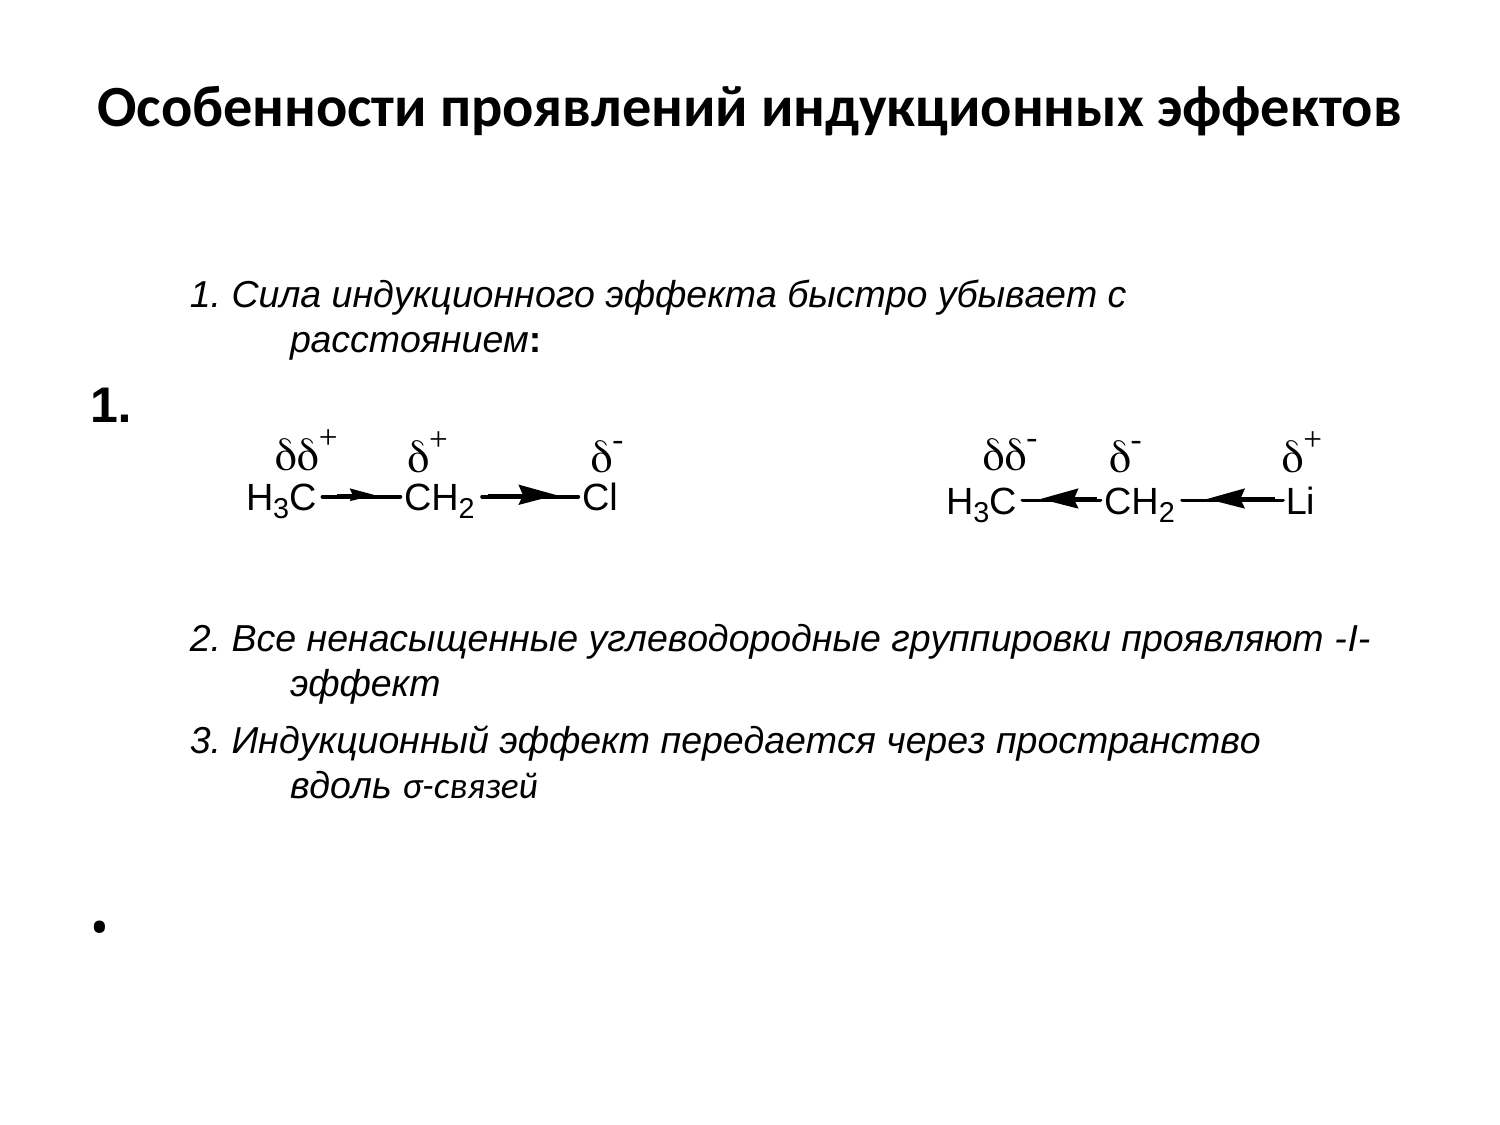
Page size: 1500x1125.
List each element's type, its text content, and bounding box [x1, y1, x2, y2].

list 1. Сила индукционного эффекта быстро убывает с расстоянием: 2. Все ненасыщенные углеводородные группировки проявляют -I-эффект 3. Индукционный эффект передается через пространство вдоль σ-связей [75, 262, 1388, 1005]
chart [242, 420, 1329, 530]
title Особенности проявлений индукционных эффектов [75, 45, 1426, 161]
